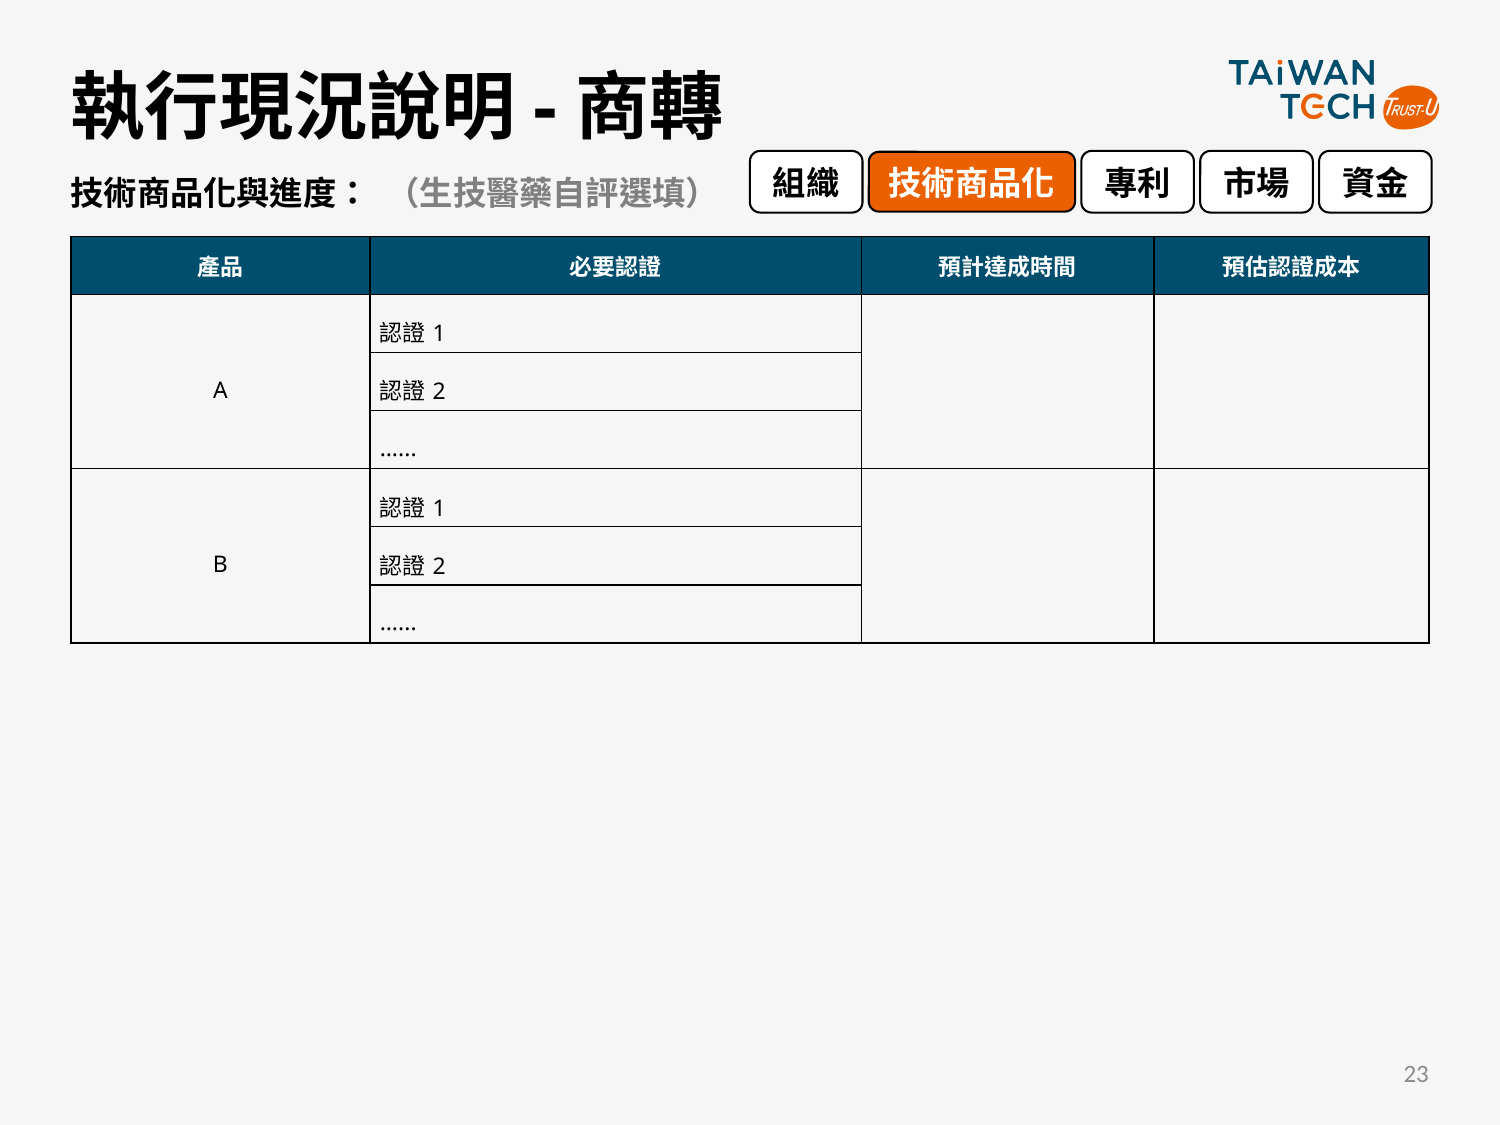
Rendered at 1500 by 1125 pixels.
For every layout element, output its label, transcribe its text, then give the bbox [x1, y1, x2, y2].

table_header 預計達成時間 [862, 237, 1153, 294]
text_box 市場 [1200, 150, 1313, 164]
title 執行現況說明-商轉 [55, 33, 1444, 156]
slide_number <編號> [1106, 1042, 1445, 1103]
table_header 必要認證 [371, 237, 861, 294]
table_cell [862, 295, 1153, 468]
table_cell A [72, 295, 369, 468]
table_cell 認證1 [371, 295, 861, 352]
table_cell [862, 469, 1153, 642]
table_header 預估認證成本 [1155, 237, 1428, 294]
table_cell …... [371, 411, 861, 468]
table_cell [1155, 295, 1428, 468]
text_box 技術商品化與進度： （生技醫藥自評選填） [55, 164, 1476, 220]
table_cell …... [371, 586, 861, 642]
text_box 專利 [1081, 150, 1194, 164]
table_cell 認證1 [371, 469, 861, 526]
table_cell 認證2 [371, 527, 861, 584]
text_box 資金 [1319, 150, 1432, 164]
table_cell 認證2 [371, 353, 861, 410]
table_cell B [72, 469, 369, 642]
text_box 組織 [749, 150, 863, 164]
table_header 產品 [72, 237, 369, 294]
text_box 技術商品化 [868, 151, 1076, 164]
table_cell [1155, 469, 1428, 642]
